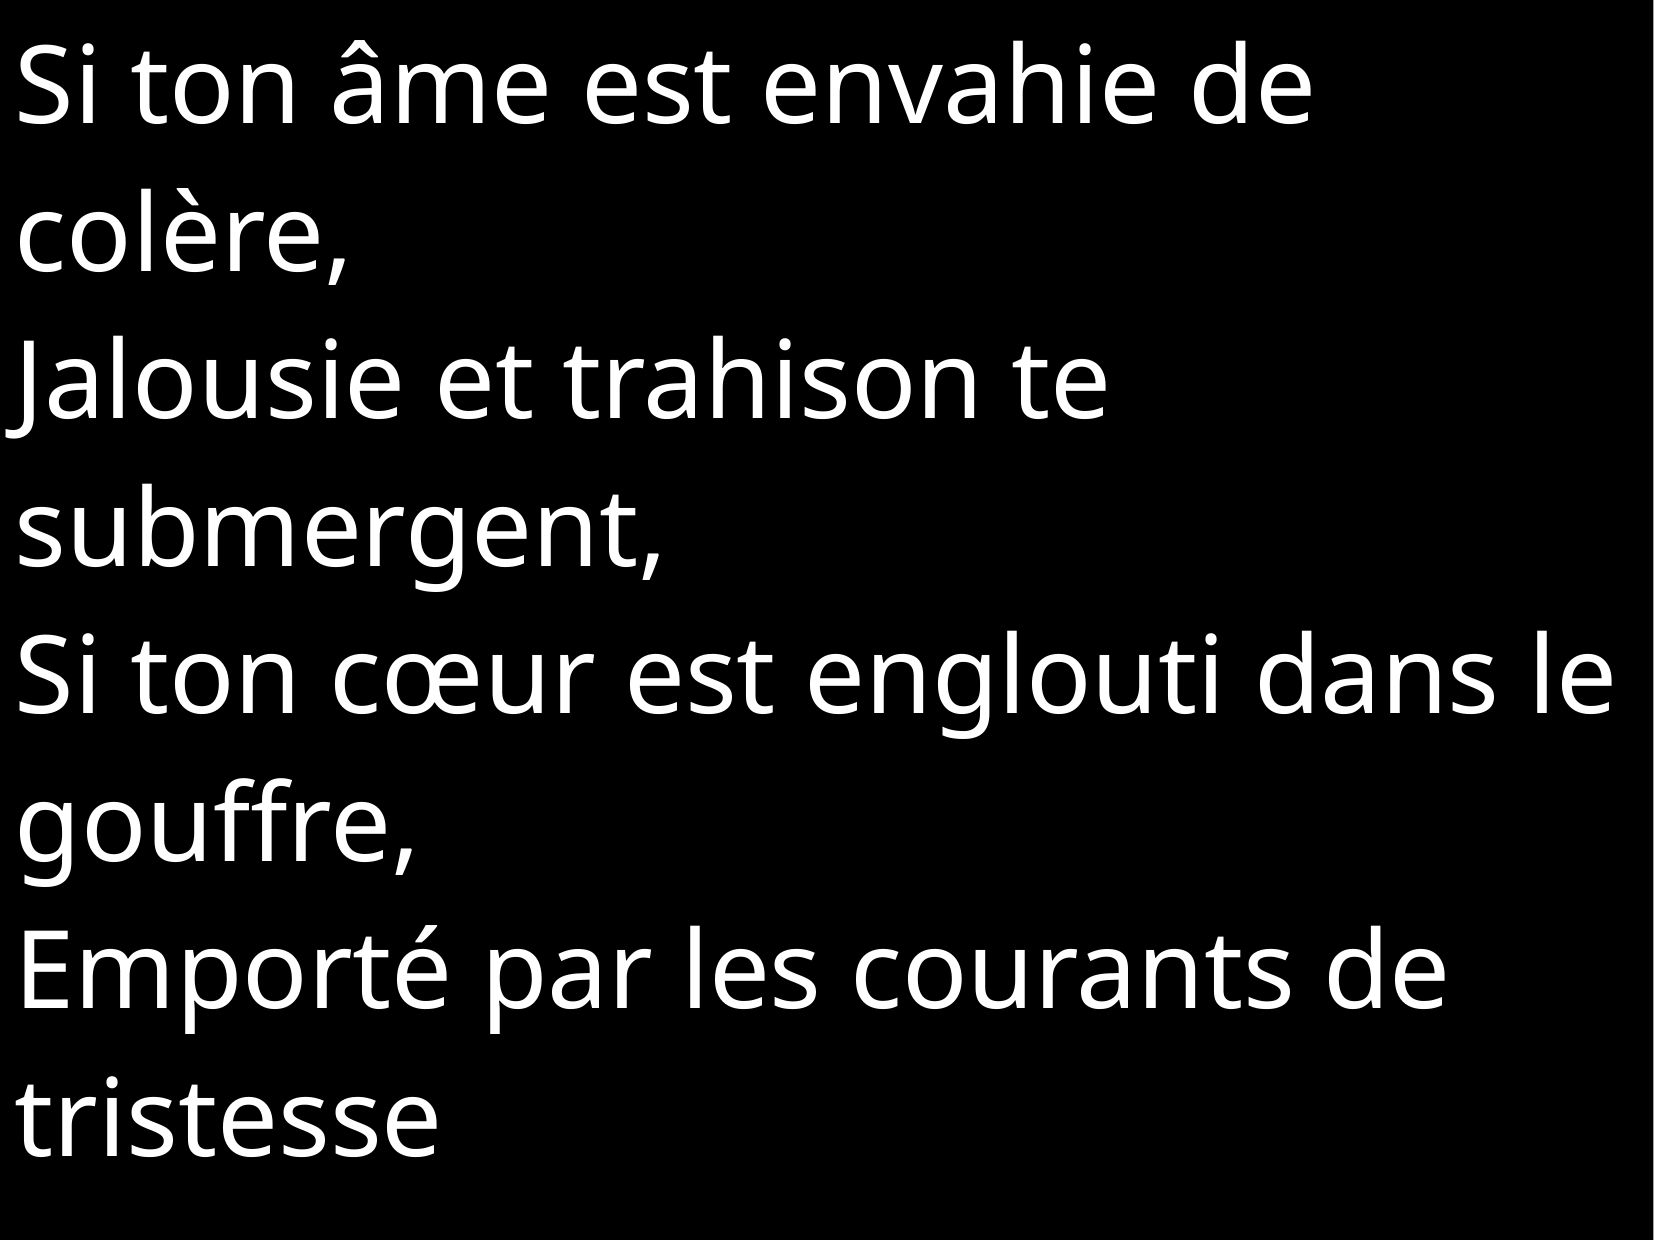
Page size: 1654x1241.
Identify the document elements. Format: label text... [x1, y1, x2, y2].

text_box Si ton âme est envahie de colère, Jalousie et trahison te submergent, Si ton cœur est englouti dans le gouffre, Emporté par les courants de tristesse [0, 0, 1654, 1222]
